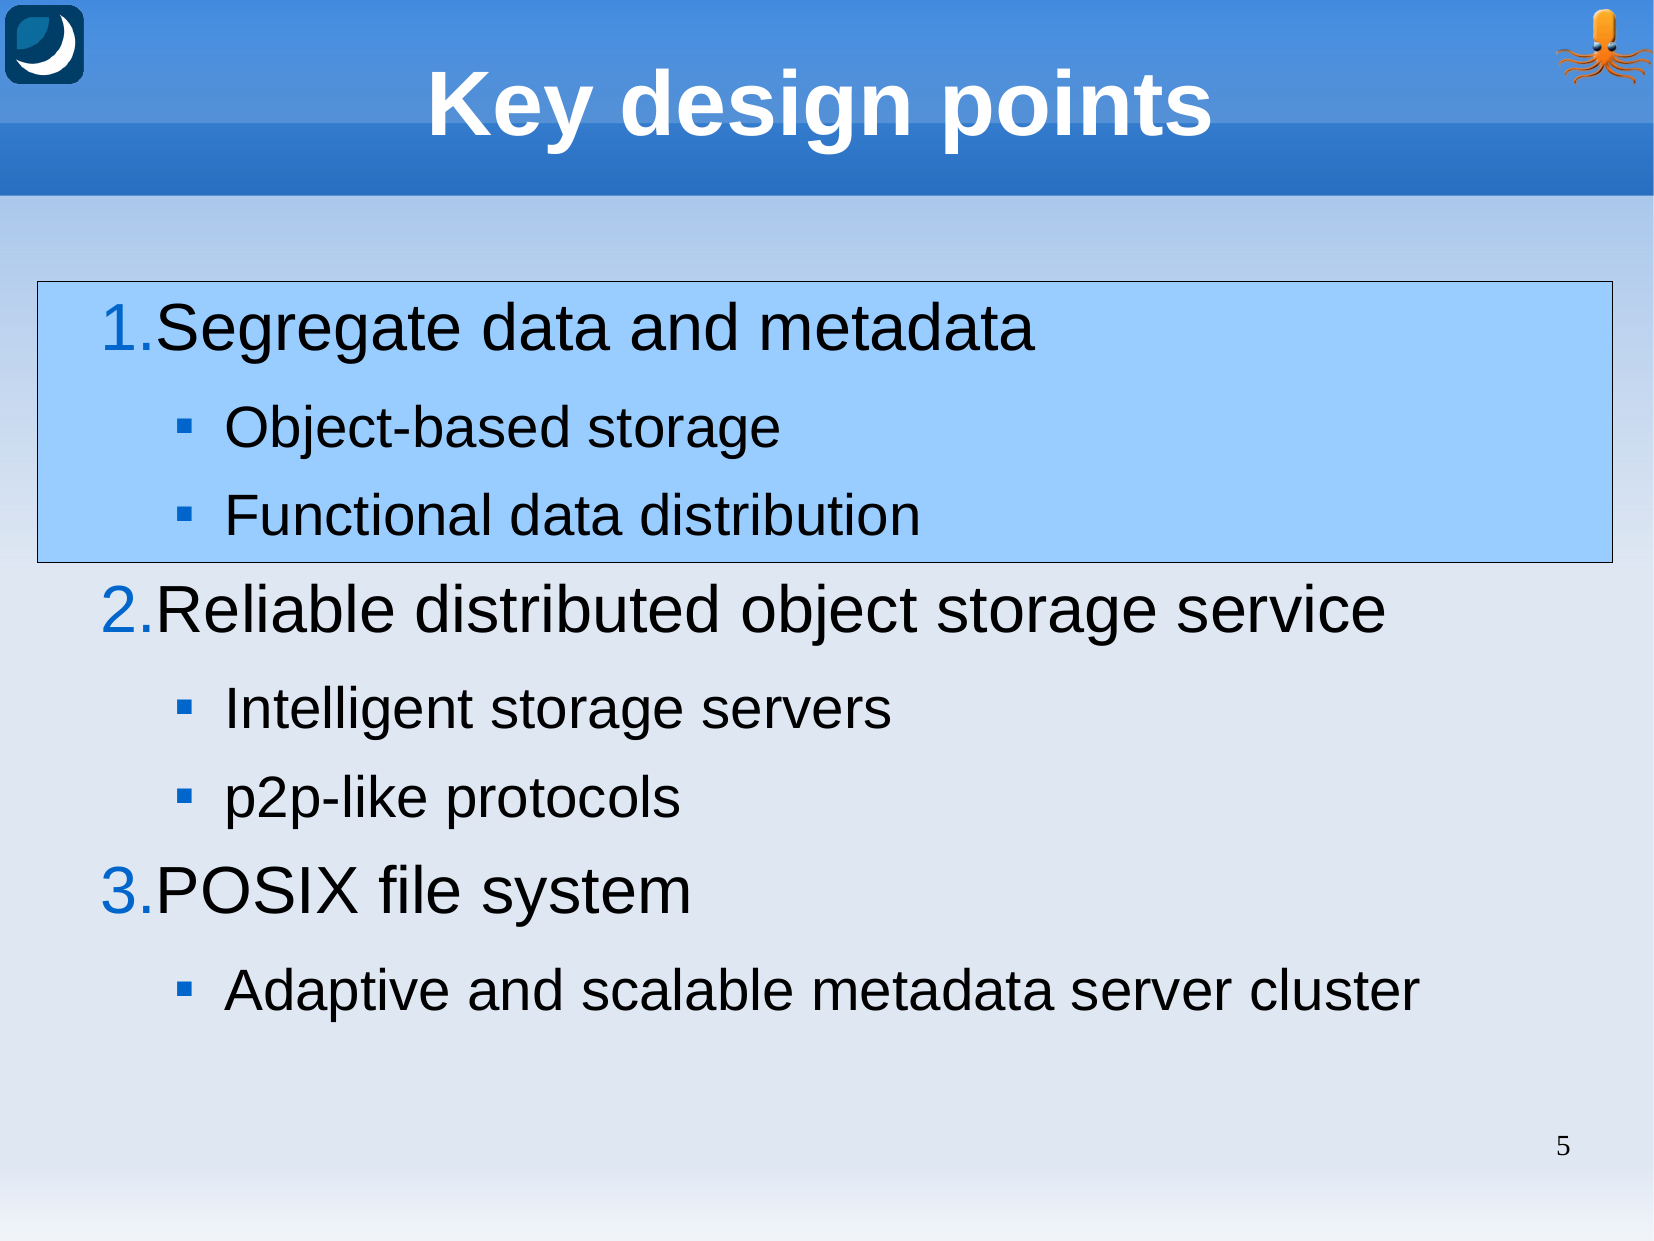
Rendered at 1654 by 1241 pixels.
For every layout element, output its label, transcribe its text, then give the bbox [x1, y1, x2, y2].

picture [0, 0, 1654, 1241]
title Key design points [76, 0, 1565, 208]
list Segregate data and metadata Object-based storage Functional data distribution Reliable distributed object storage service Intelligent storage servers p2p-like protocols POSIX file system Adaptive and scalable metadata server cluster [82, 290, 1571, 1094]
text_box [37, 281, 1613, 563]
